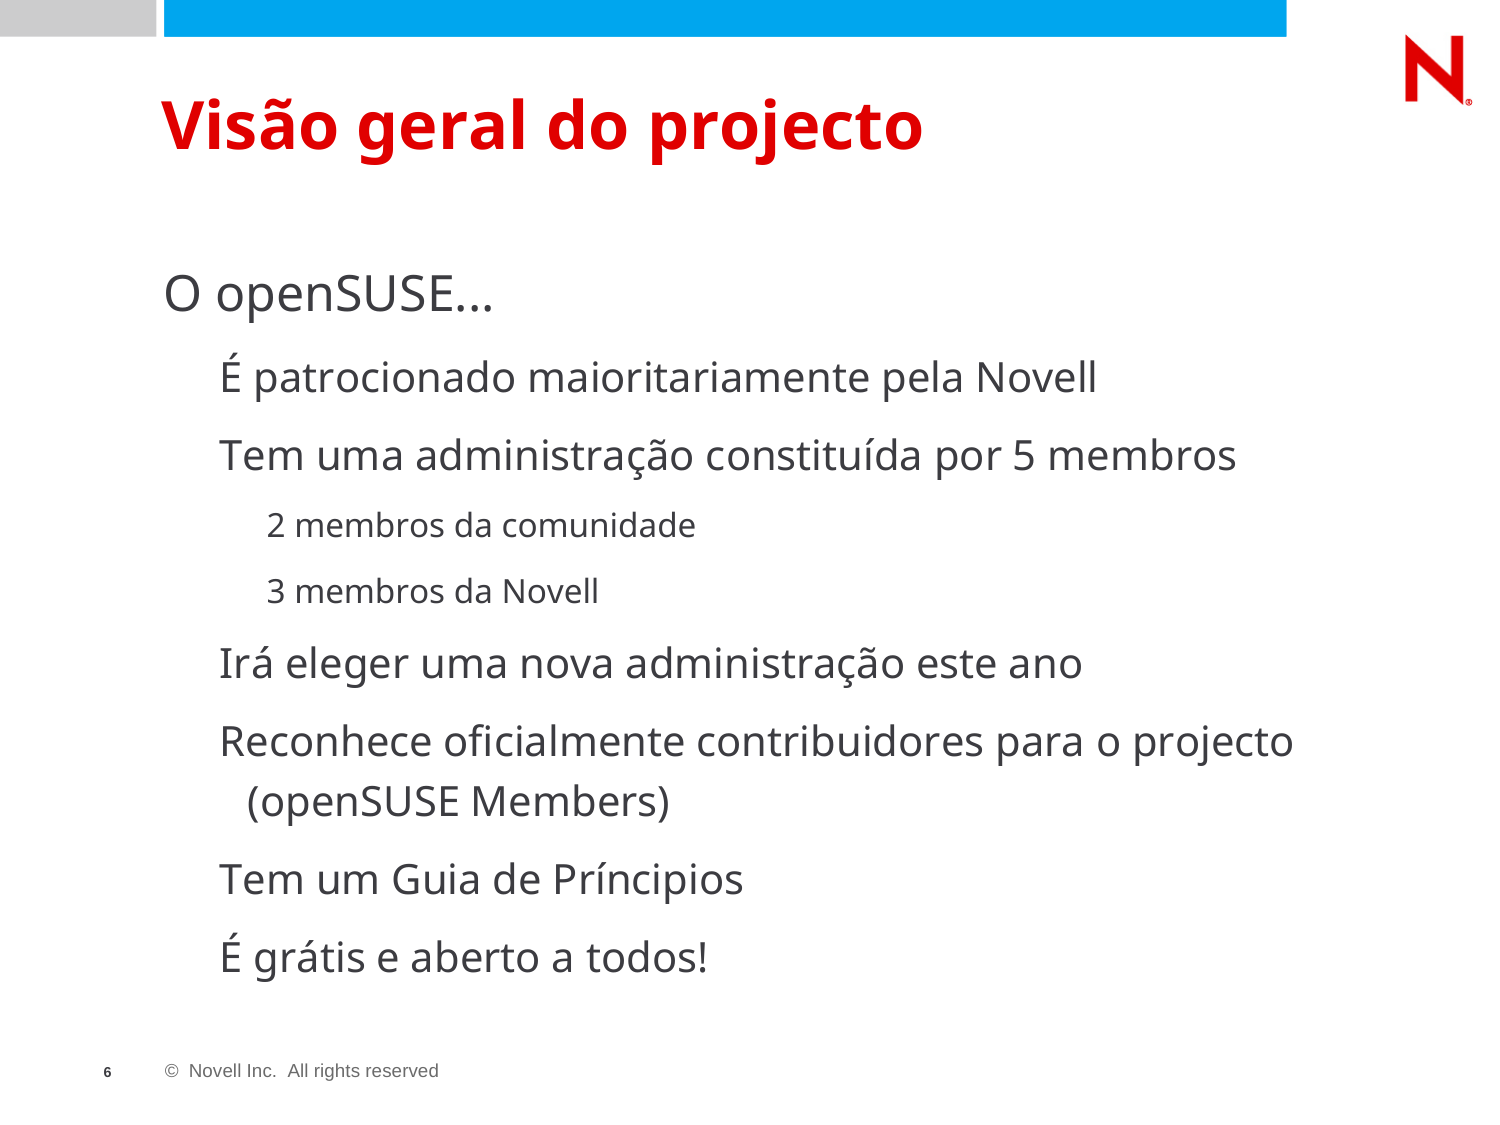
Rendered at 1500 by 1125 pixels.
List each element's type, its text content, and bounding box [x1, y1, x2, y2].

list O openSUSE... É patrocionado maioritariamente pela Novell Tem uma administração constituída por 5 membros 2 membros da comunidade 3 membros da Novell Irá eleger uma nova administração este ano Reconhece oficialmente contribuidores para o projecto (openSUSE Members) Tem um Guia de Príncipios É grátis e aberto a todos! [163, 254, 1404, 986]
picture [1403, 32, 1473, 107]
title Visão geral do projecto [161, 41, 1383, 205]
